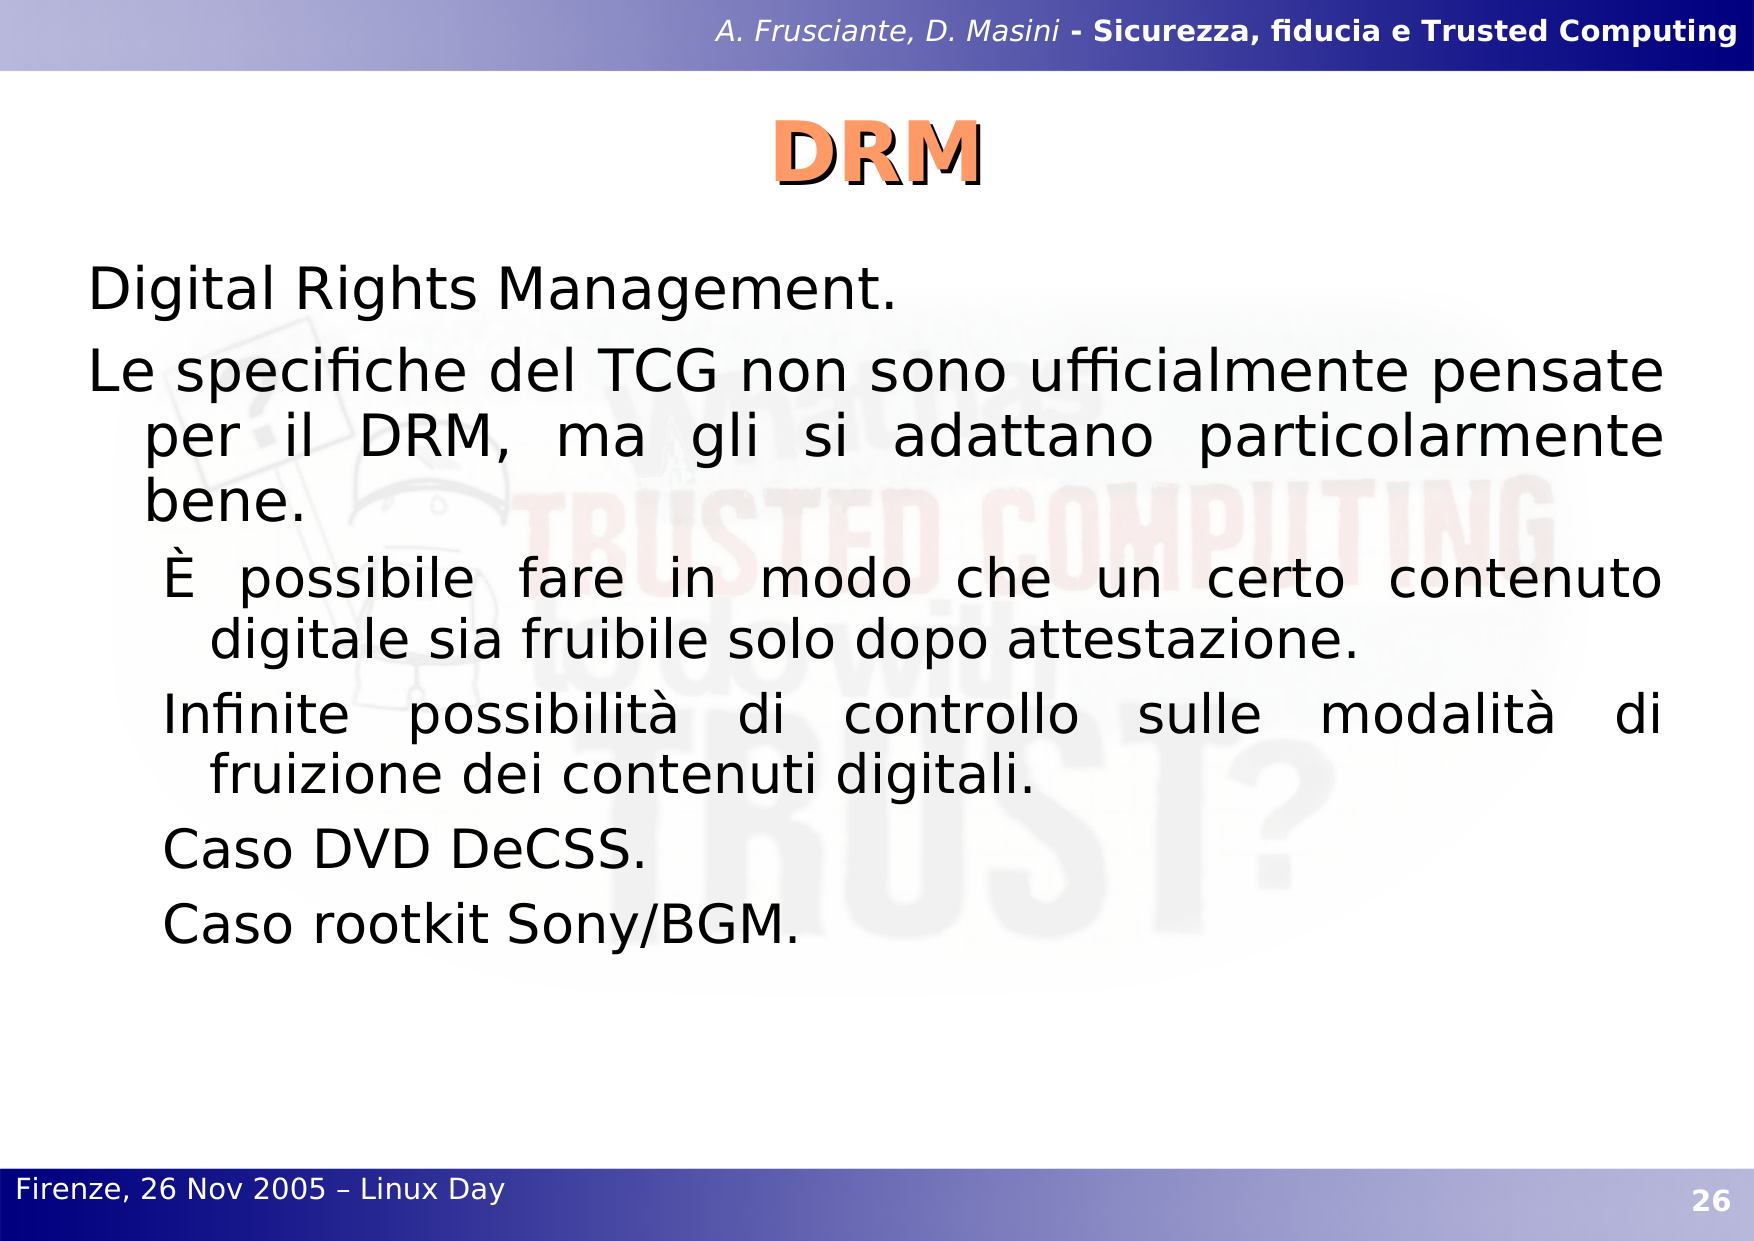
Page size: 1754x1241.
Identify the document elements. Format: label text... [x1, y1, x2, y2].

title DRM [87, 49, 1666, 257]
text_box <numero> [1641, 1185, 1732, 1223]
list Digital Rights Management. Le specifiche del TCG non sono ufficialmente pensate per il DRM, ma gli si adattano particolarmente bene. È possibile fare in modo che un certo contenuto digitale sia fruibile solo dopo attestazione. Infinite possibilità di controllo sulle modalità di fruizione dei contenuti digitali. Caso DVD DeCSS. Caso rootkit Sony/BGM. [87, 258, 1666, 1142]
text_box A. Frusciante, D. Masini - Sicurezza, fiducia e Trusted Computing [602, 7, 1754, 63]
text_box Firenze, 26 Nov 2005 – Linux Day [0, 1175, 763, 1234]
picture [0, 0, 1754, 1241]
